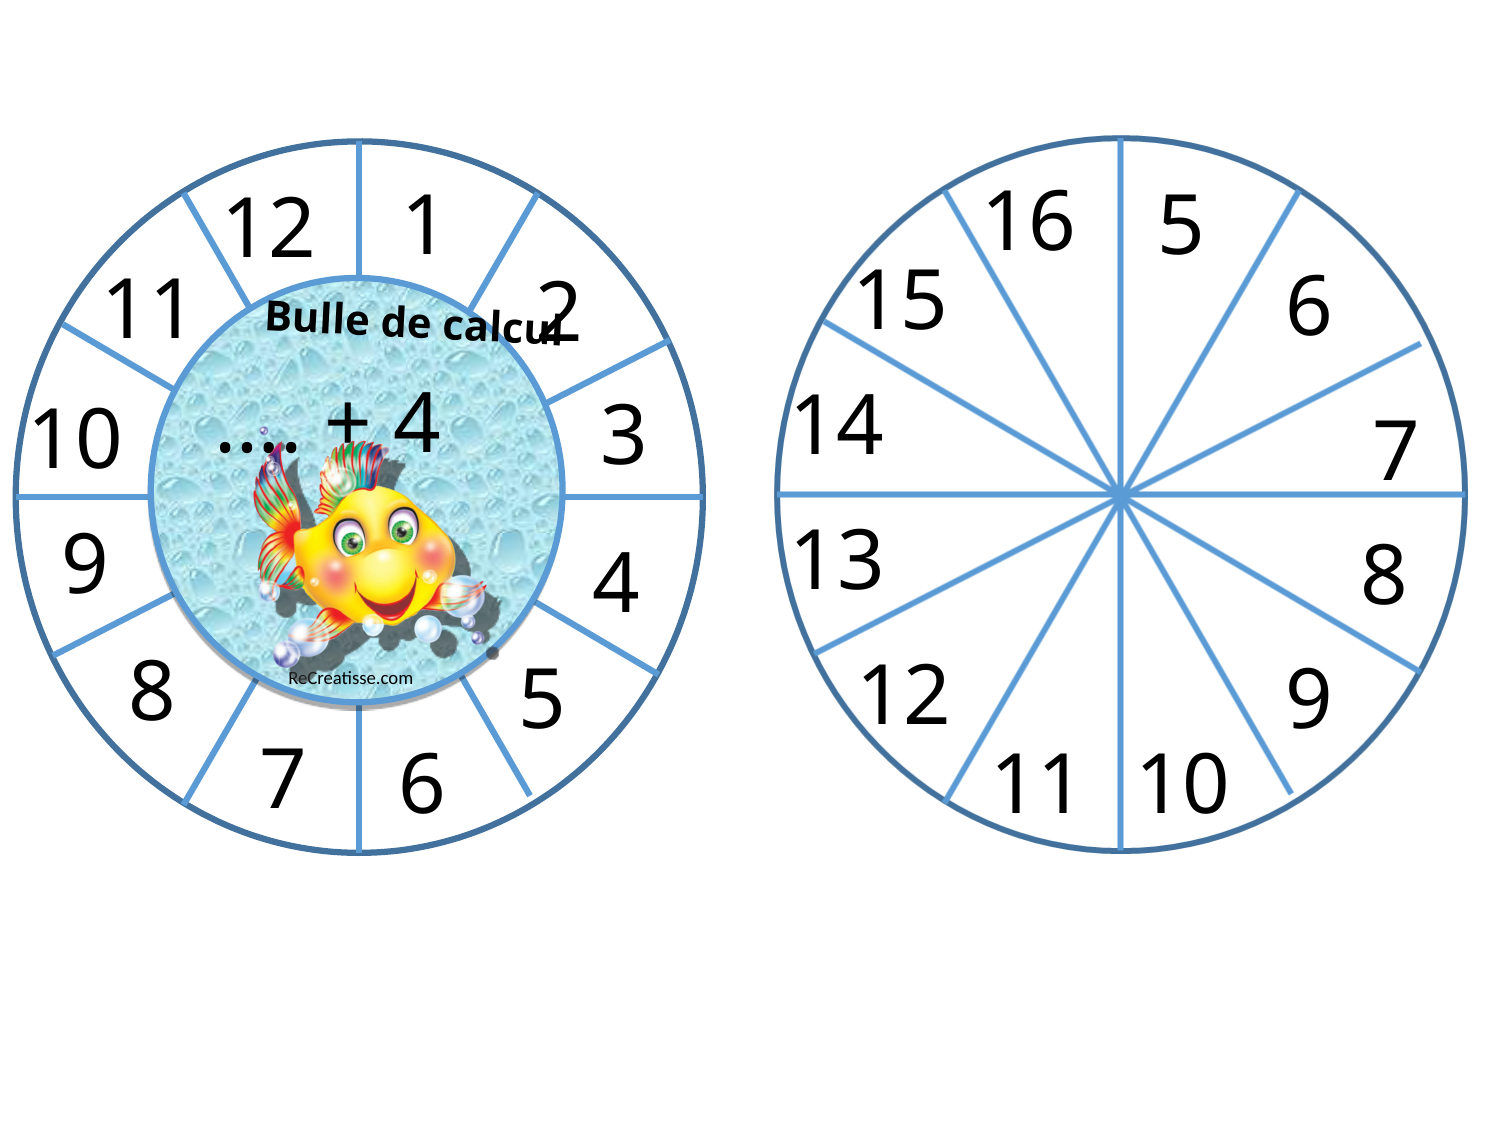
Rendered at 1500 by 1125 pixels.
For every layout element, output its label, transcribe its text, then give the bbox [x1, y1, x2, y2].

text_box [231, 141, 535, 292]
text_box 16 [966, 160, 1091, 275]
text_box 5 [503, 638, 581, 753]
text_box 12 [841, 634, 966, 749]
text_box 4 [578, 521, 656, 636]
text_box 8 [113, 630, 191, 745]
picture [214, 393, 522, 700]
text_box 7 [244, 718, 322, 833]
text_box [480, 700, 503, 740]
text_box 2 [521, 251, 598, 366]
text_box 8 [1346, 514, 1423, 629]
picture [774, 135, 1468, 854]
text_box [188, 195, 703, 853]
text_box 6 [383, 723, 461, 838]
text_box 10 [13, 378, 138, 493]
text_box 13 [775, 499, 900, 614]
text_box 9 [46, 502, 124, 618]
text_box 9 [1271, 638, 1348, 753]
text_box …. + 4 [199, 362, 456, 477]
text_box [115, 178, 206, 247]
text_box 11 [975, 723, 1101, 838]
text_box [239, 282, 251, 300]
text_box 6 [1271, 244, 1348, 359]
text_box 11 [87, 247, 212, 363]
text_box 10 [1121, 723, 1246, 838]
text_box 7 [1357, 390, 1435, 505]
text_box 14 [774, 364, 900, 479]
text_box 1 [386, 164, 464, 279]
text_box 12 [206, 167, 331, 282]
text_box 3 [585, 374, 663, 489]
text_box [15, 280, 240, 802]
text_box 15 [838, 238, 963, 354]
text_box 5 [1143, 164, 1220, 279]
text_box Bulle de calcul [247, 280, 581, 363]
